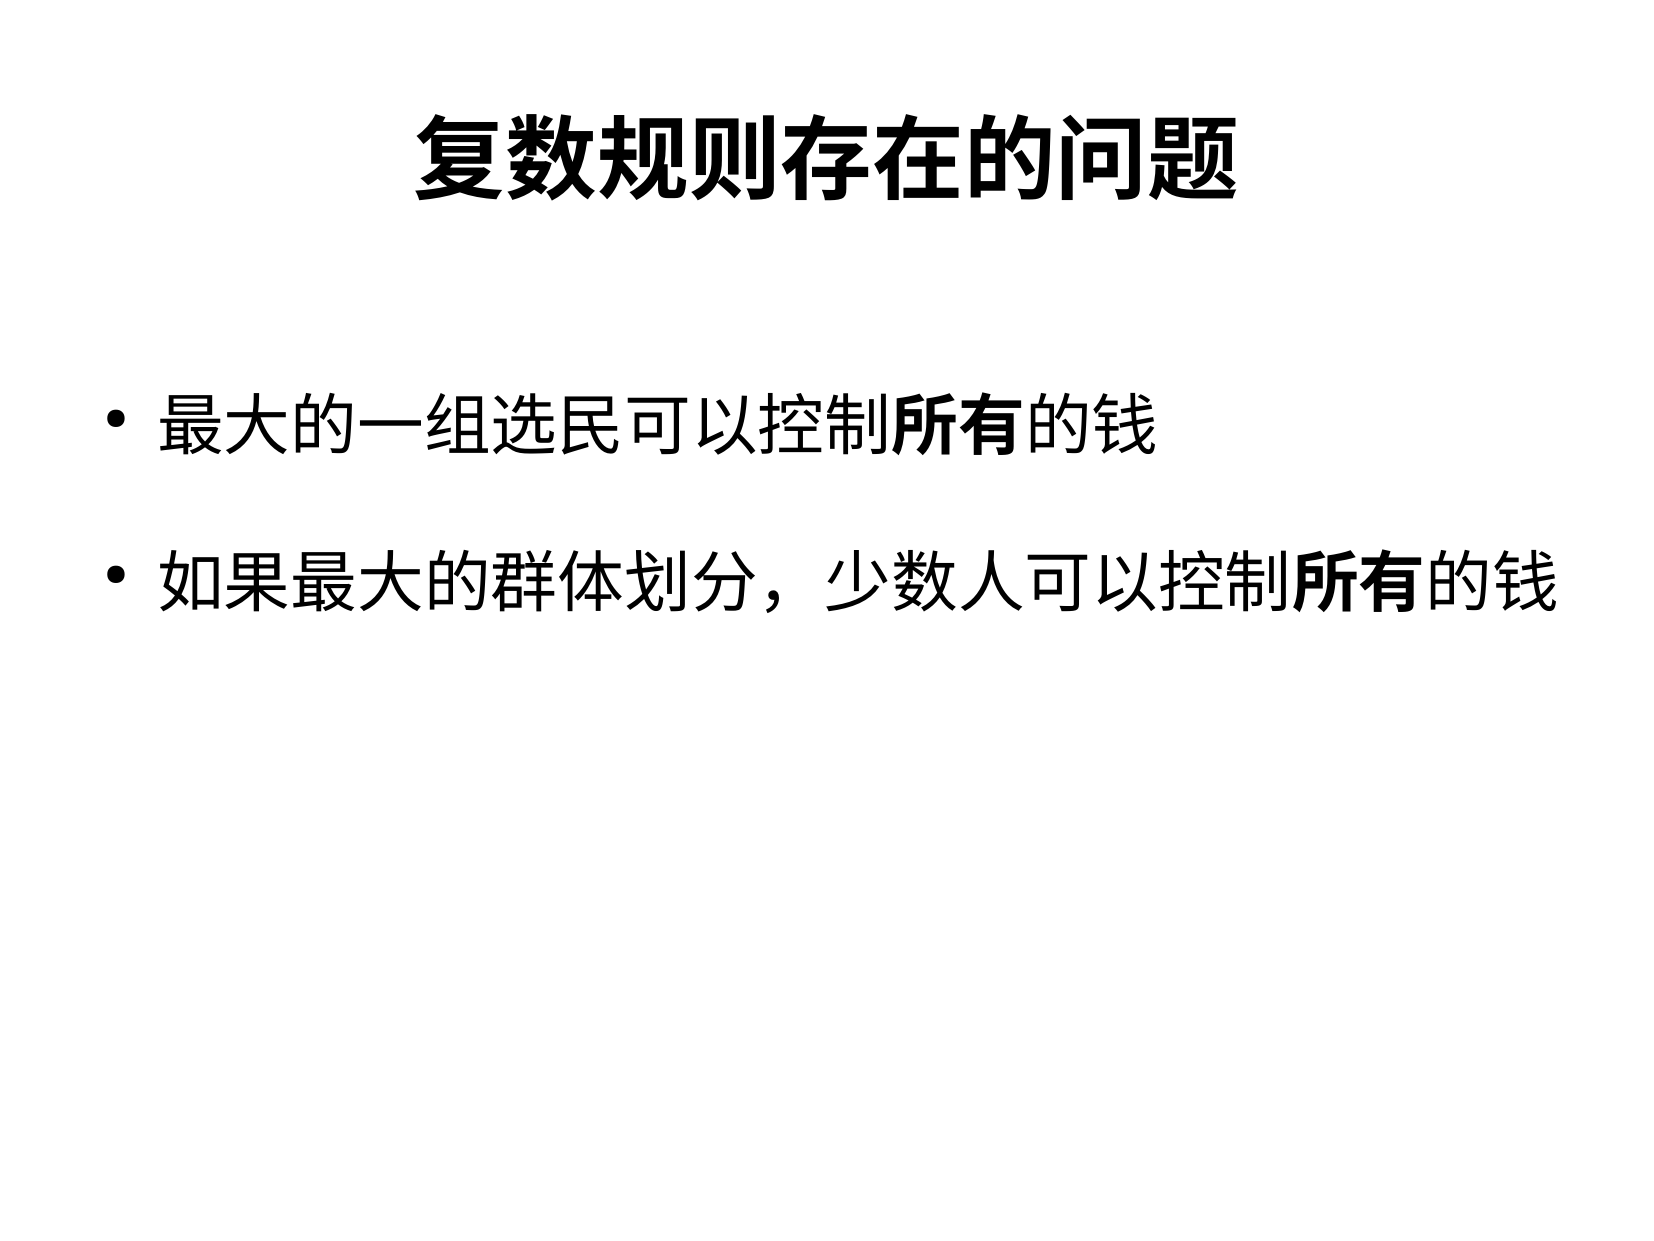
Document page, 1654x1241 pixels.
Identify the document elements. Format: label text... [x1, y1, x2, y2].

title 复数规则存在的问题 [82, 49, 1571, 257]
list 最大的一组选民可以控制所有的钱 如果最大的群体划分，少数人可以控制所有的钱 [86, 221, 1575, 1040]
